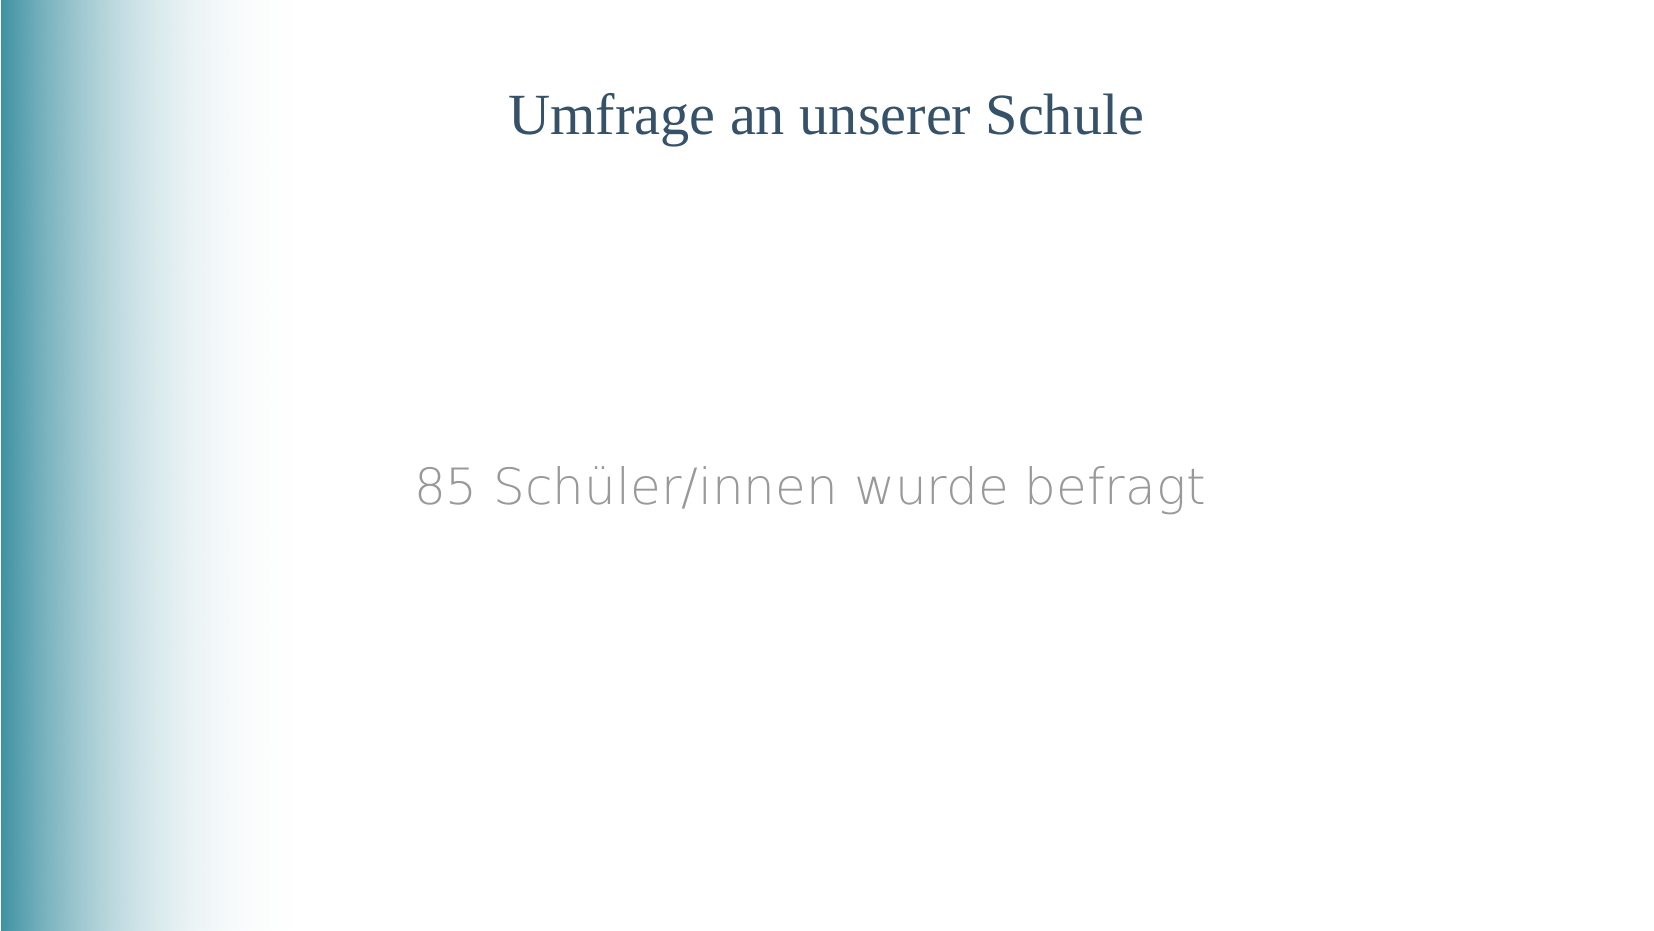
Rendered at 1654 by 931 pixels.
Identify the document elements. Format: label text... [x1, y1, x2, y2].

picture [1, 0, 299, 931]
title Umfrage an unserer Schule [82, 37, 1571, 193]
subtitle 85 Schüler/innen wurde befragt [82, 458, 1538, 517]
